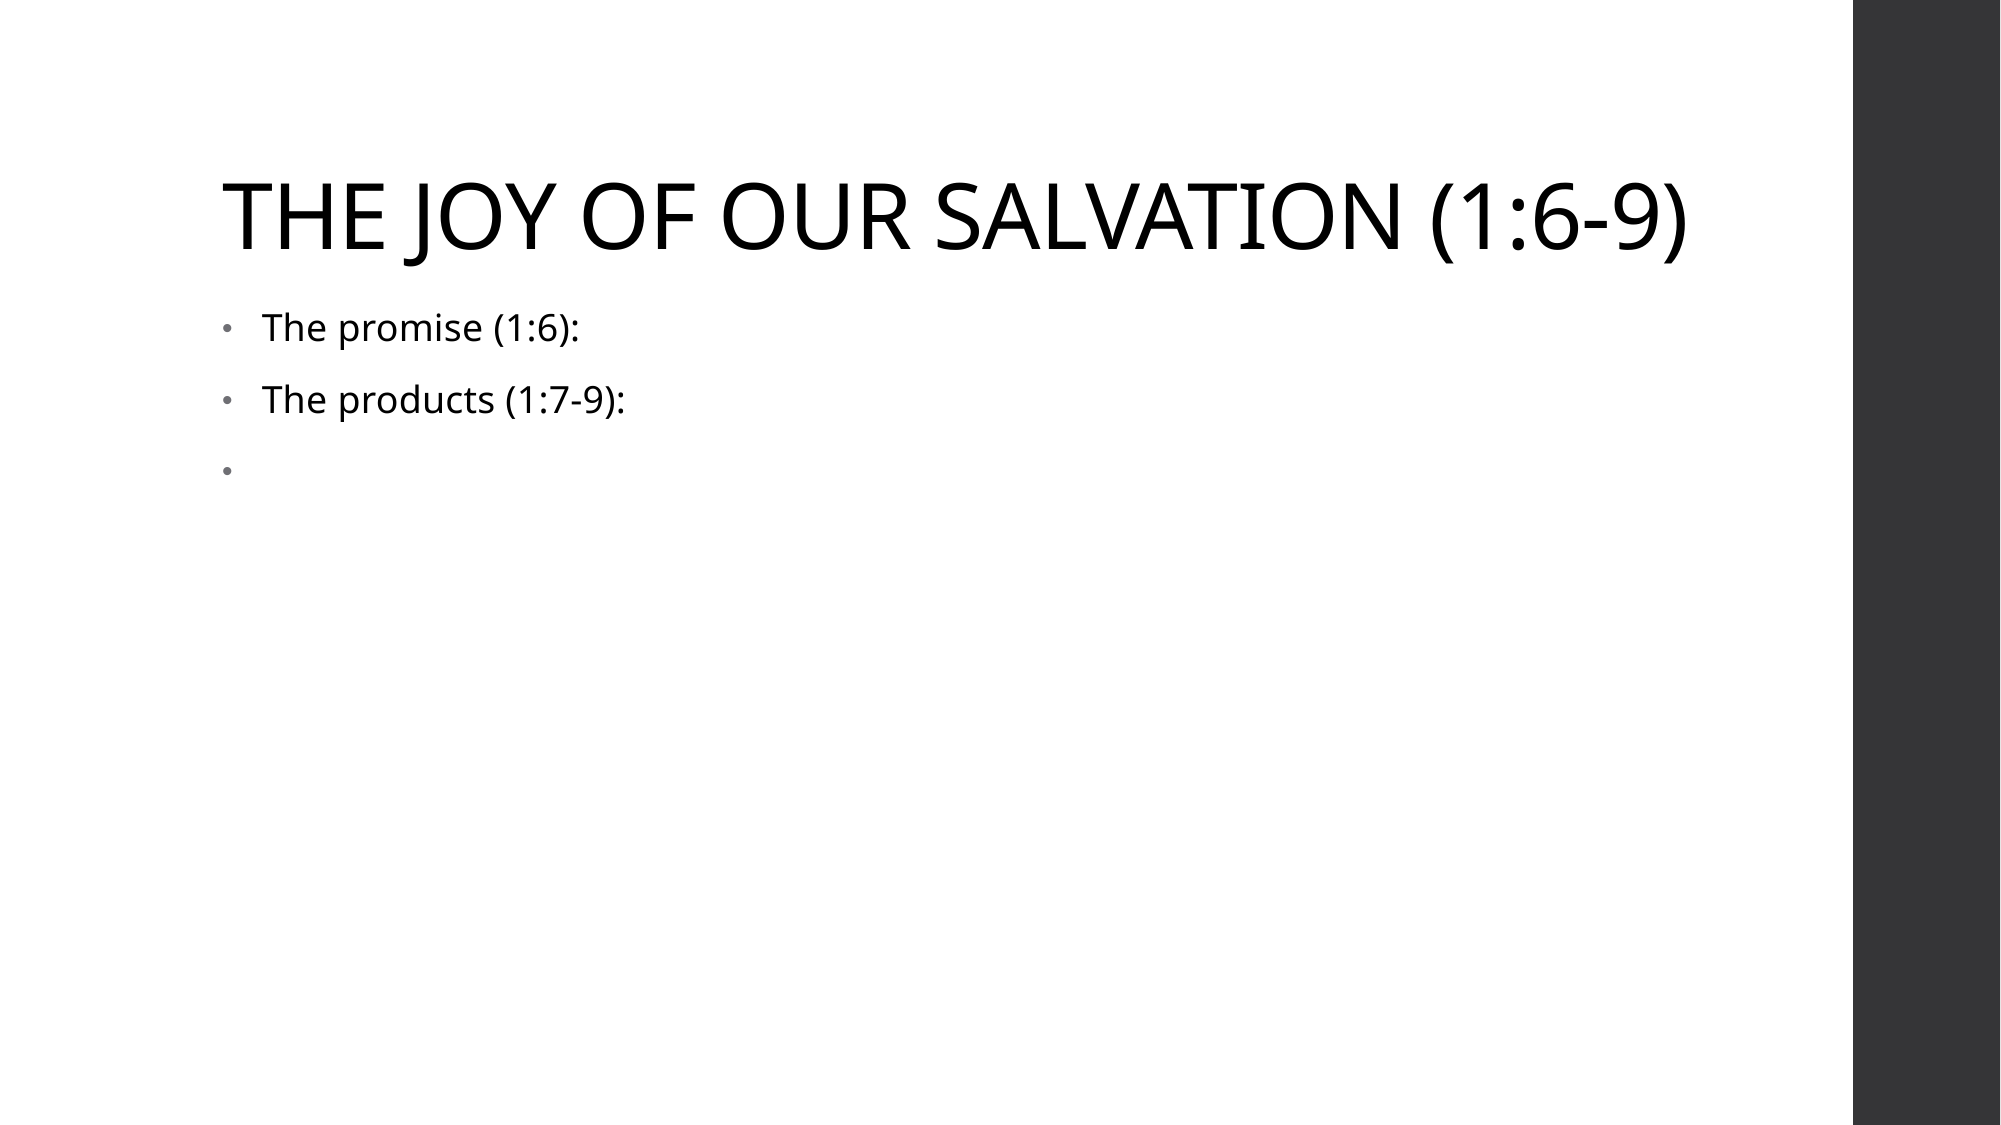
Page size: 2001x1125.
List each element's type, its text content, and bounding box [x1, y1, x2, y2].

title THE JOY OF OUR SALVATION (1:6-9) [206, 60, 1797, 278]
list The promise (1:6): The products (1:7-9): [206, 299, 1617, 1014]
